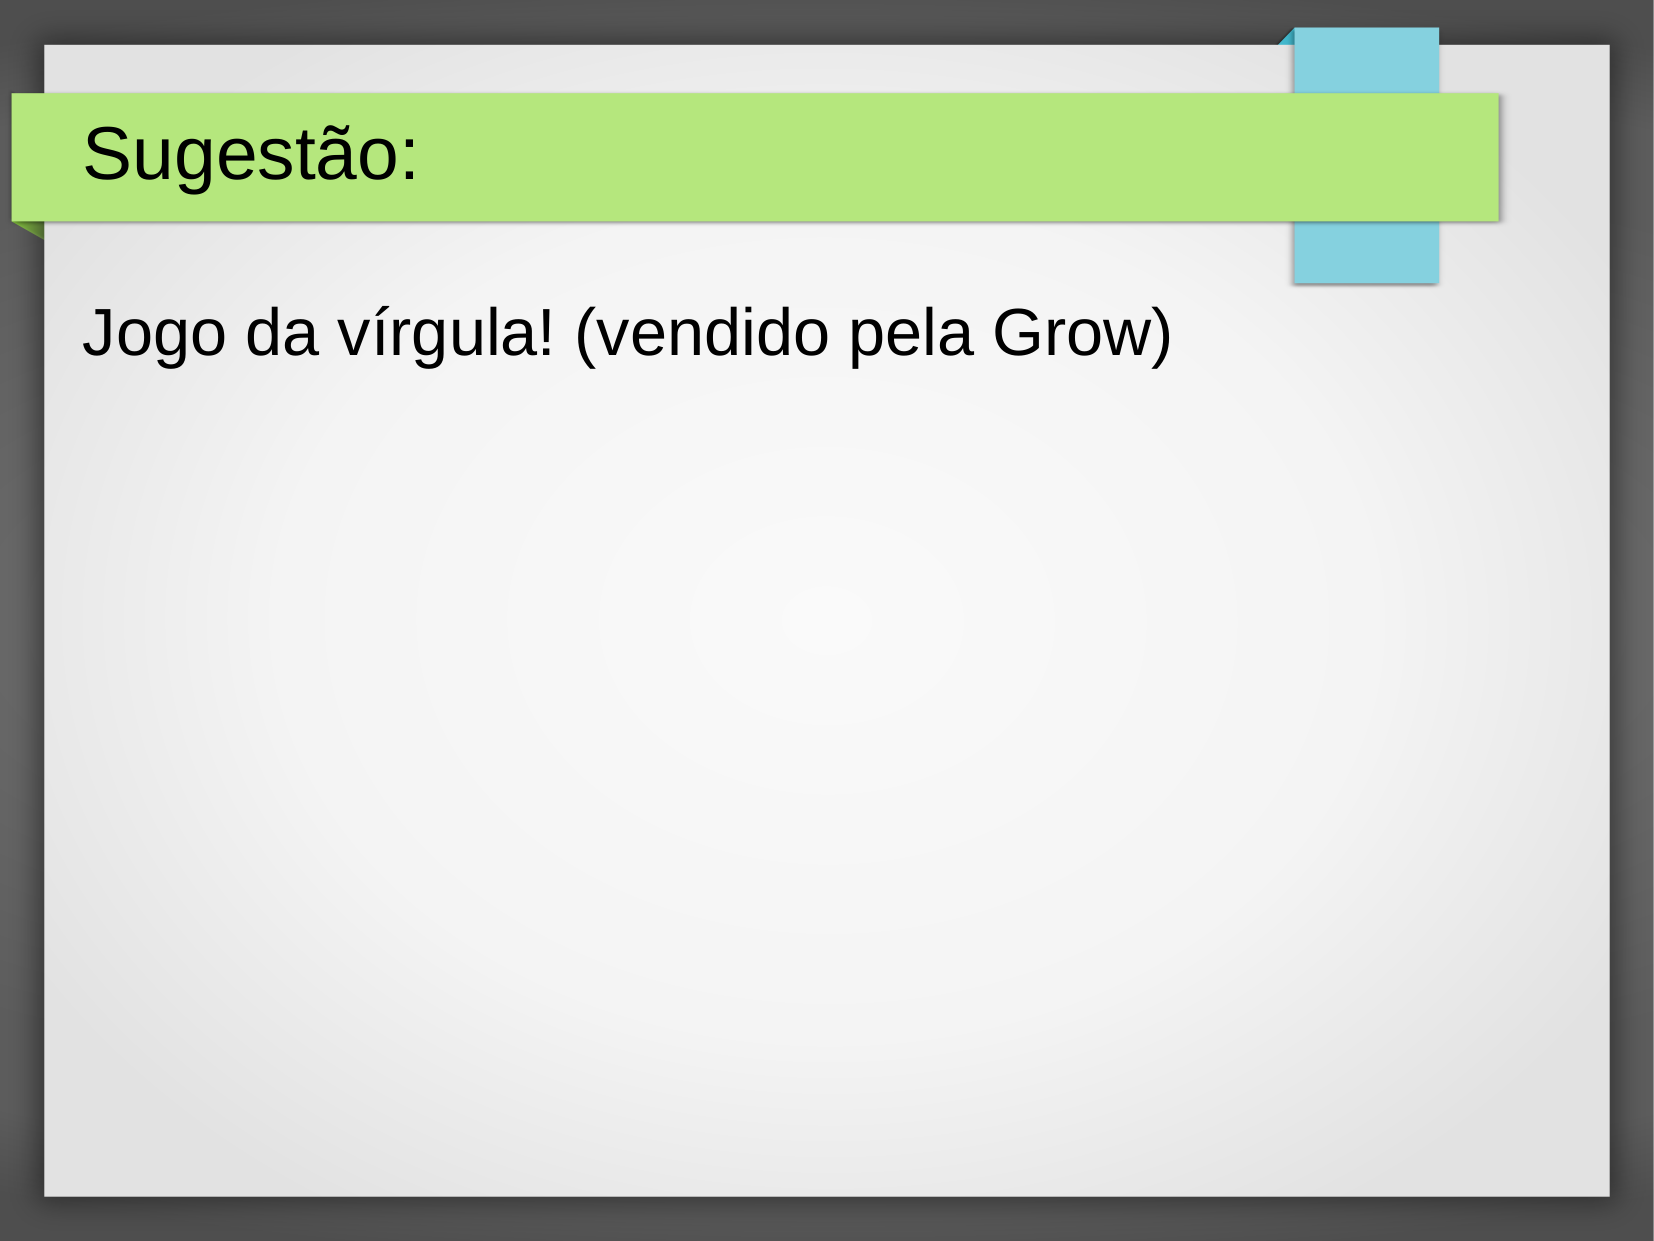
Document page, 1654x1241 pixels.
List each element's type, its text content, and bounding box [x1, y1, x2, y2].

picture [0, 0, 1654, 1241]
title Sugestão: [82, 94, 1264, 213]
list Jogo da vírgula! (vendido pela Grow) [82, 295, 1571, 1015]
